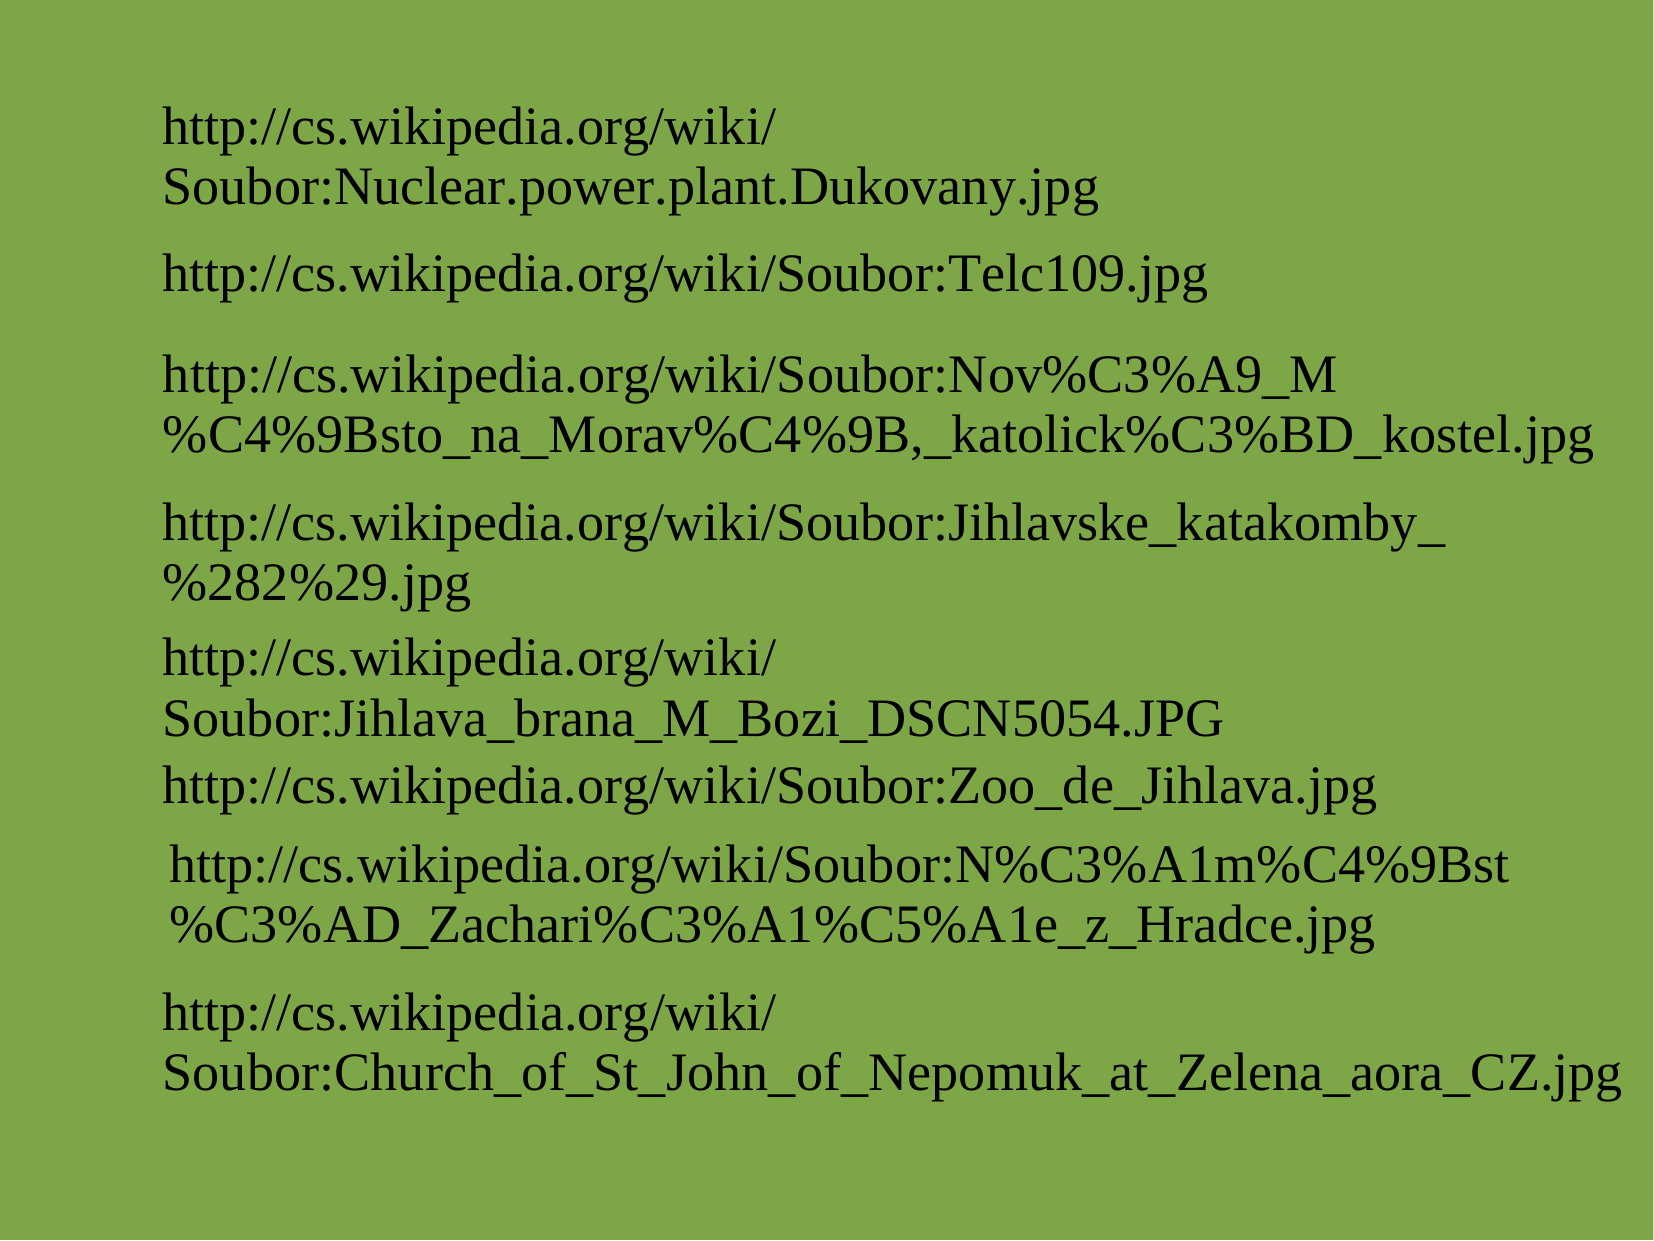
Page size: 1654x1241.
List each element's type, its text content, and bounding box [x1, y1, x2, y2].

text_box http://cs.wikipedia.org/wiki/Soubor:Nuclear.power.plant.Dukovany.jpg [147, 88, 1614, 225]
text_box http://cs.wikipedia.org/wiki/Soubor:Jihlavske_katakomby_%282%29.jpg [147, 484, 1595, 621]
text_box http://cs.wikipedia.org/wiki/Soubor:N%C3%A1m%C4%9Bst%C3%AD_Zachari%C3%A1%C5%A1e_z_Hradce.jpg [154, 826, 1595, 963]
text_box http://cs.wikipedia.org/wiki/Soubor:Jihlava_brana_M_Bozi_DSCN5054.JPG [147, 620, 1477, 747]
text_box http://cs.wikipedia.org/wiki/Soubor:Church_of_St_John_of_Nepomuk_at_Zelena_aora_CZ.jpg [147, 974, 1654, 1111]
text_box http://cs.wikipedia.org/wiki/Soubor:Telc109.jpg [147, 236, 1359, 312]
text_box http://cs.wikipedia.org/wiki/Soubor:Nov%C3%A9_M%C4%9Bsto_na_Morav%C4%9B,_katolick%C3%BD_kostel.jpg [148, 336, 1654, 473]
text_box http://cs.wikipedia.org/wiki/Soubor:Zoo_de_Jihlava.jpg [147, 747, 1585, 823]
